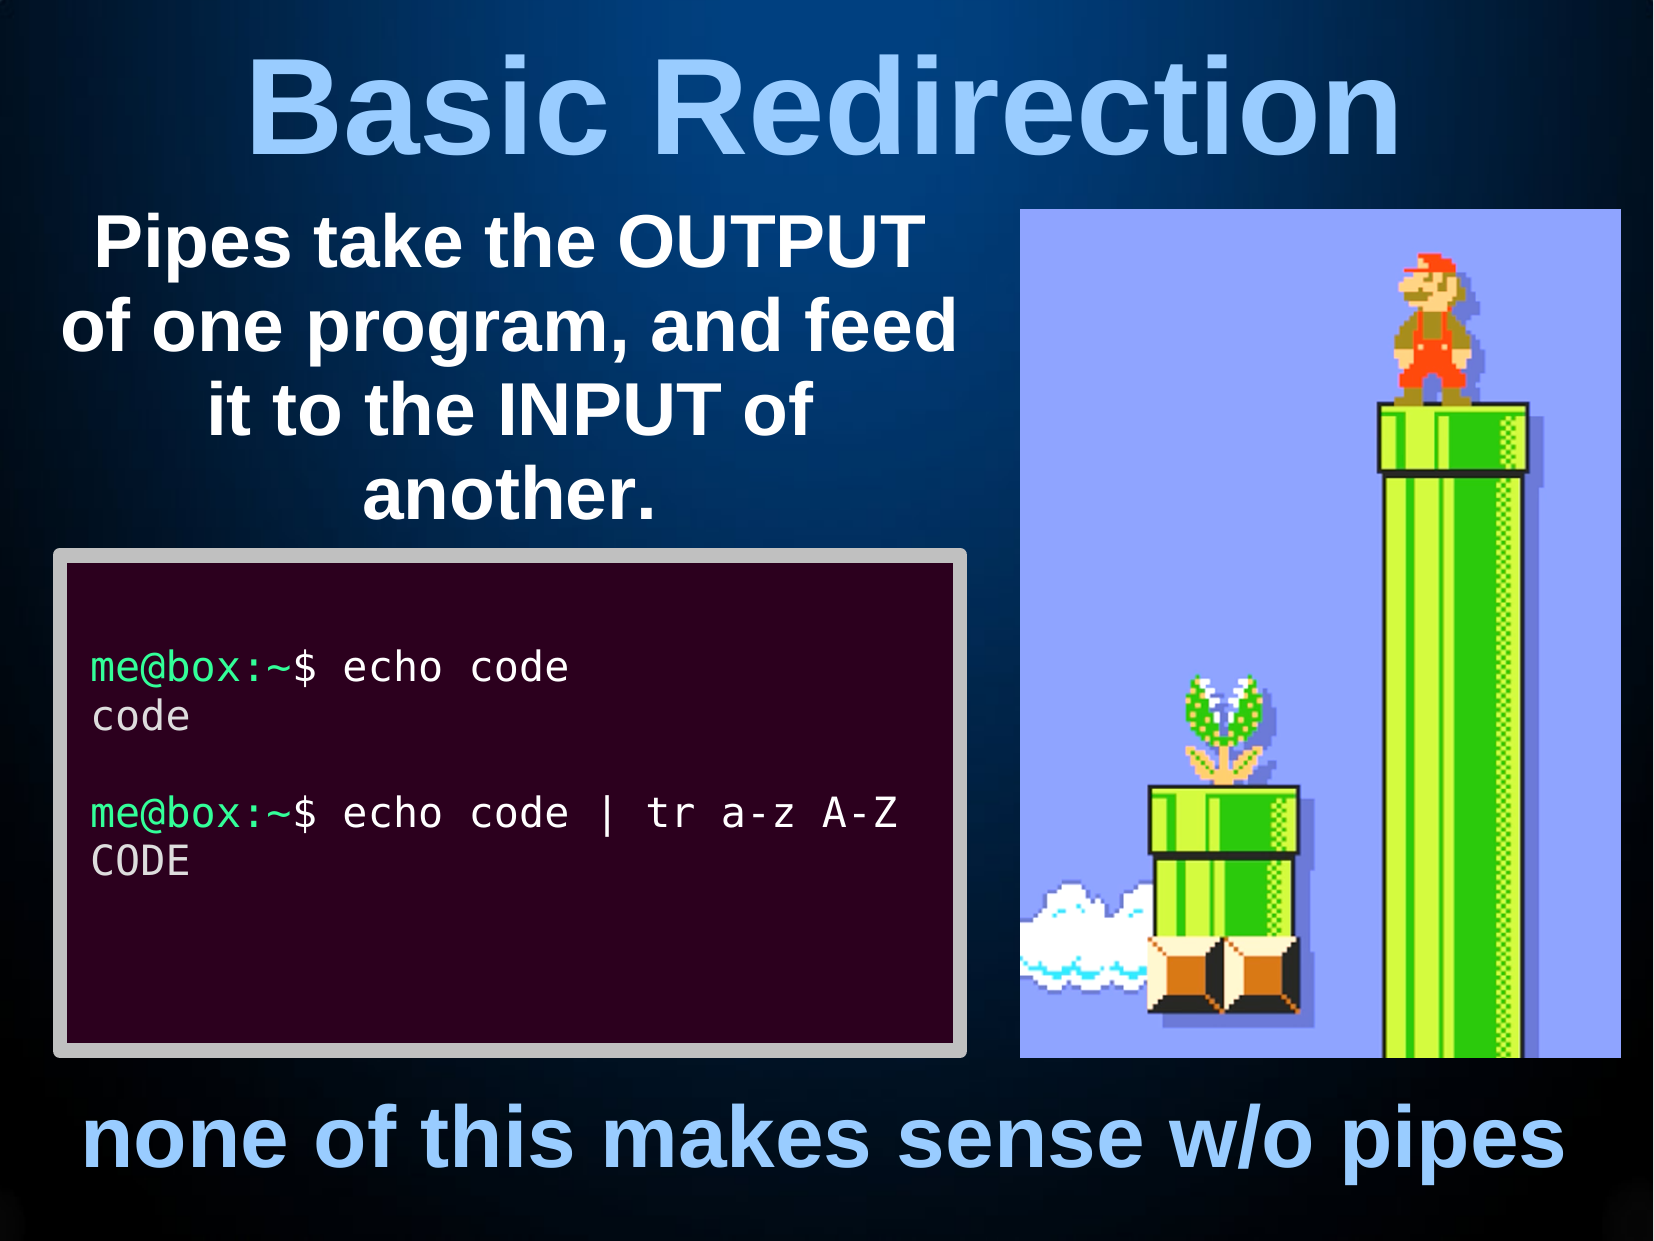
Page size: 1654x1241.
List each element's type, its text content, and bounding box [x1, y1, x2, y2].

title none of this makes sense w/o pipes [0, 1033, 1651, 1241]
picture [0, 0, 1654, 1241]
list me@box:~$ echo code code me@box:~$ echo code | tr a-z A-Z CODE [60, 555, 961, 1051]
title Basic Redirection [0, 2, 1651, 211]
title Pipes take the OUTPUT of one program, and feed it to the INPUT of another. [60, 199, 961, 536]
